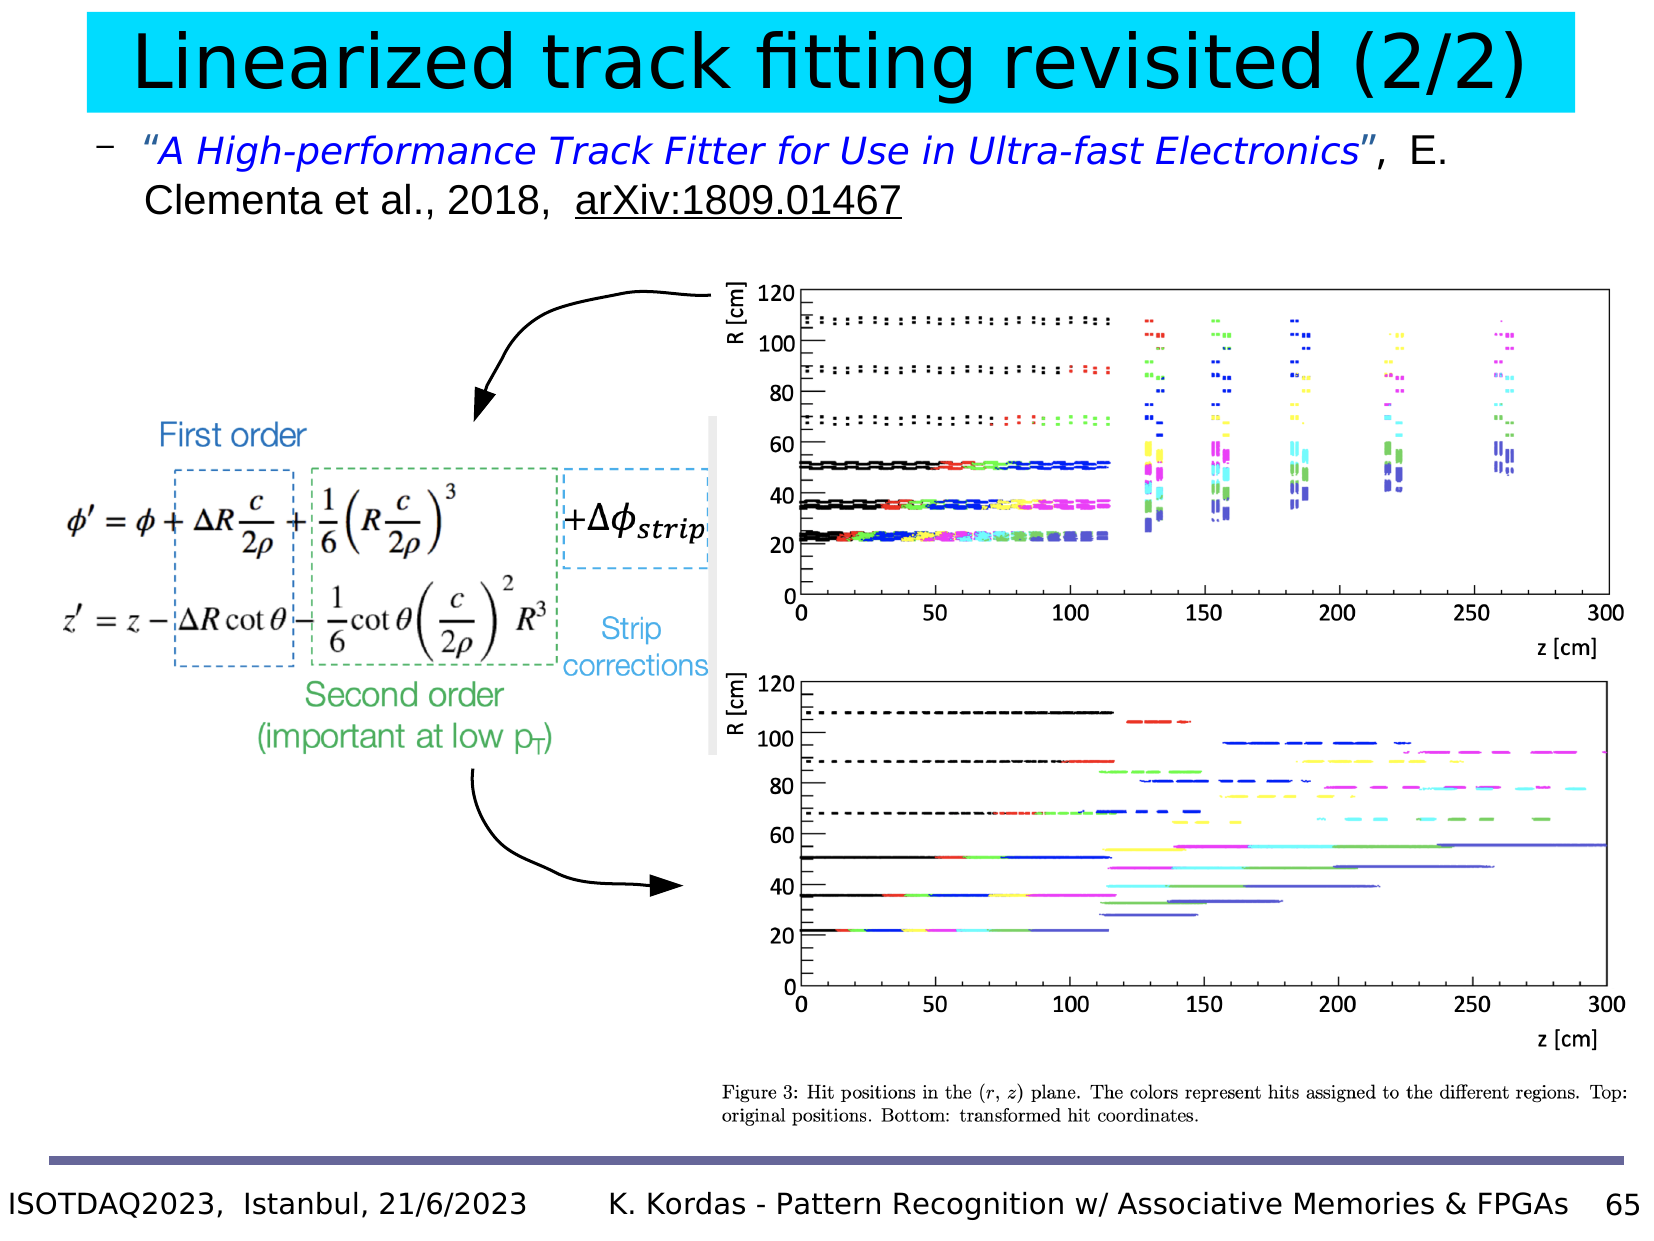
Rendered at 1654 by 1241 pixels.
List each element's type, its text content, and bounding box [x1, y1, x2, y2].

text_box “A High-performance Track Fitter for Use in Ultra-fast Electronics”, E. Clementa et al., 2018, arXiv:1809.01467 [0, 112, 1538, 239]
picture [63, 274, 1633, 1133]
title Linearized track fitting revisited (2/2) [86, 11, 1576, 113]
